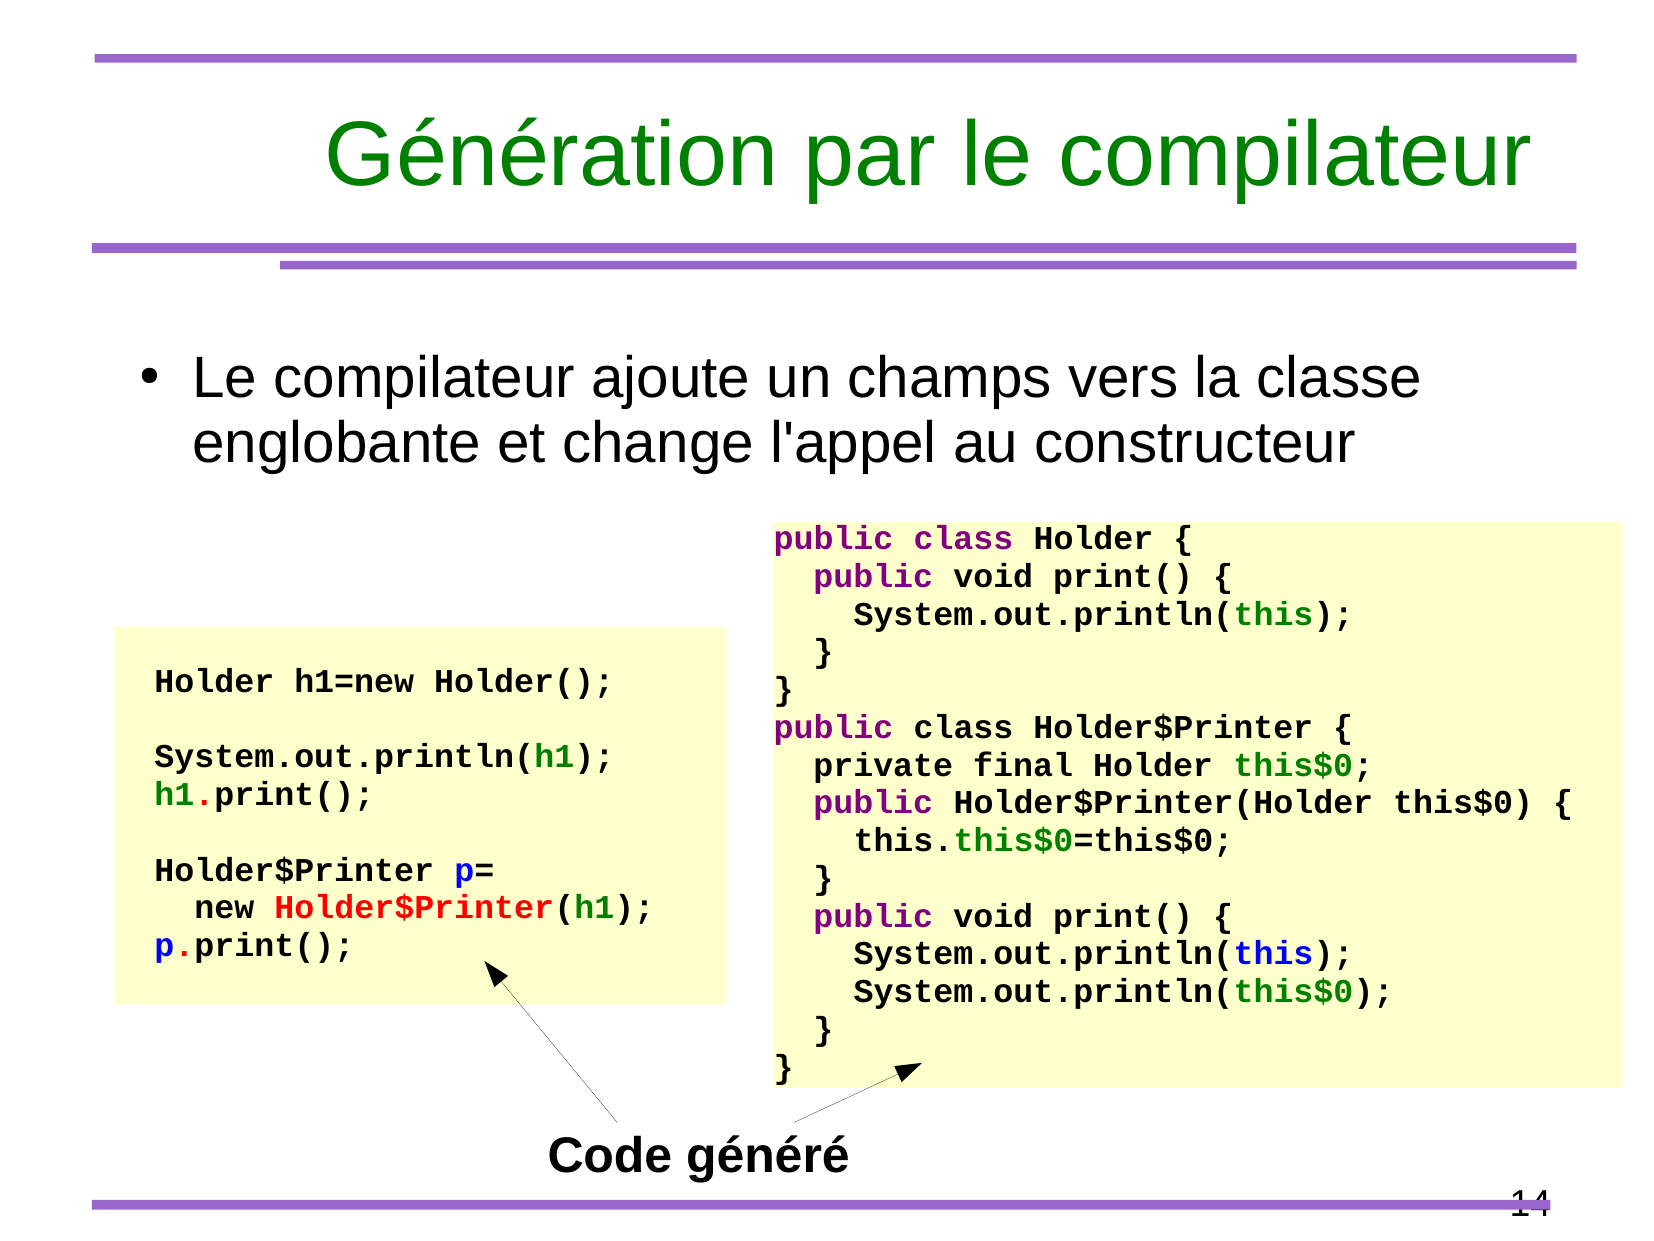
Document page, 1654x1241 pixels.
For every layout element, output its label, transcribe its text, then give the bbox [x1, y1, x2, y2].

list Le compilateur ajoute un champs vers la classe englobante et change l'appel au constructeur [121, 344, 1534, 507]
text_box Code généré [547, 1127, 851, 1184]
text_box Holder h1=new Holder(); System.out.println(h1); h1.print(); Holder$Printer p= new Holder$Printer(h1); p.print(); [114, 626, 727, 1005]
title Génération par le compilateur [121, 49, 1534, 257]
text_box public class Holder { public void print() { System.out.println(this); } } public class Holder$Printer { private final Holder this$0; public Holder$Printer(Holder this$0) { this.this$0=this$0; } public void print() { System.out.println(this); System.out.println(this$0); } } [773, 521, 1623, 1089]
